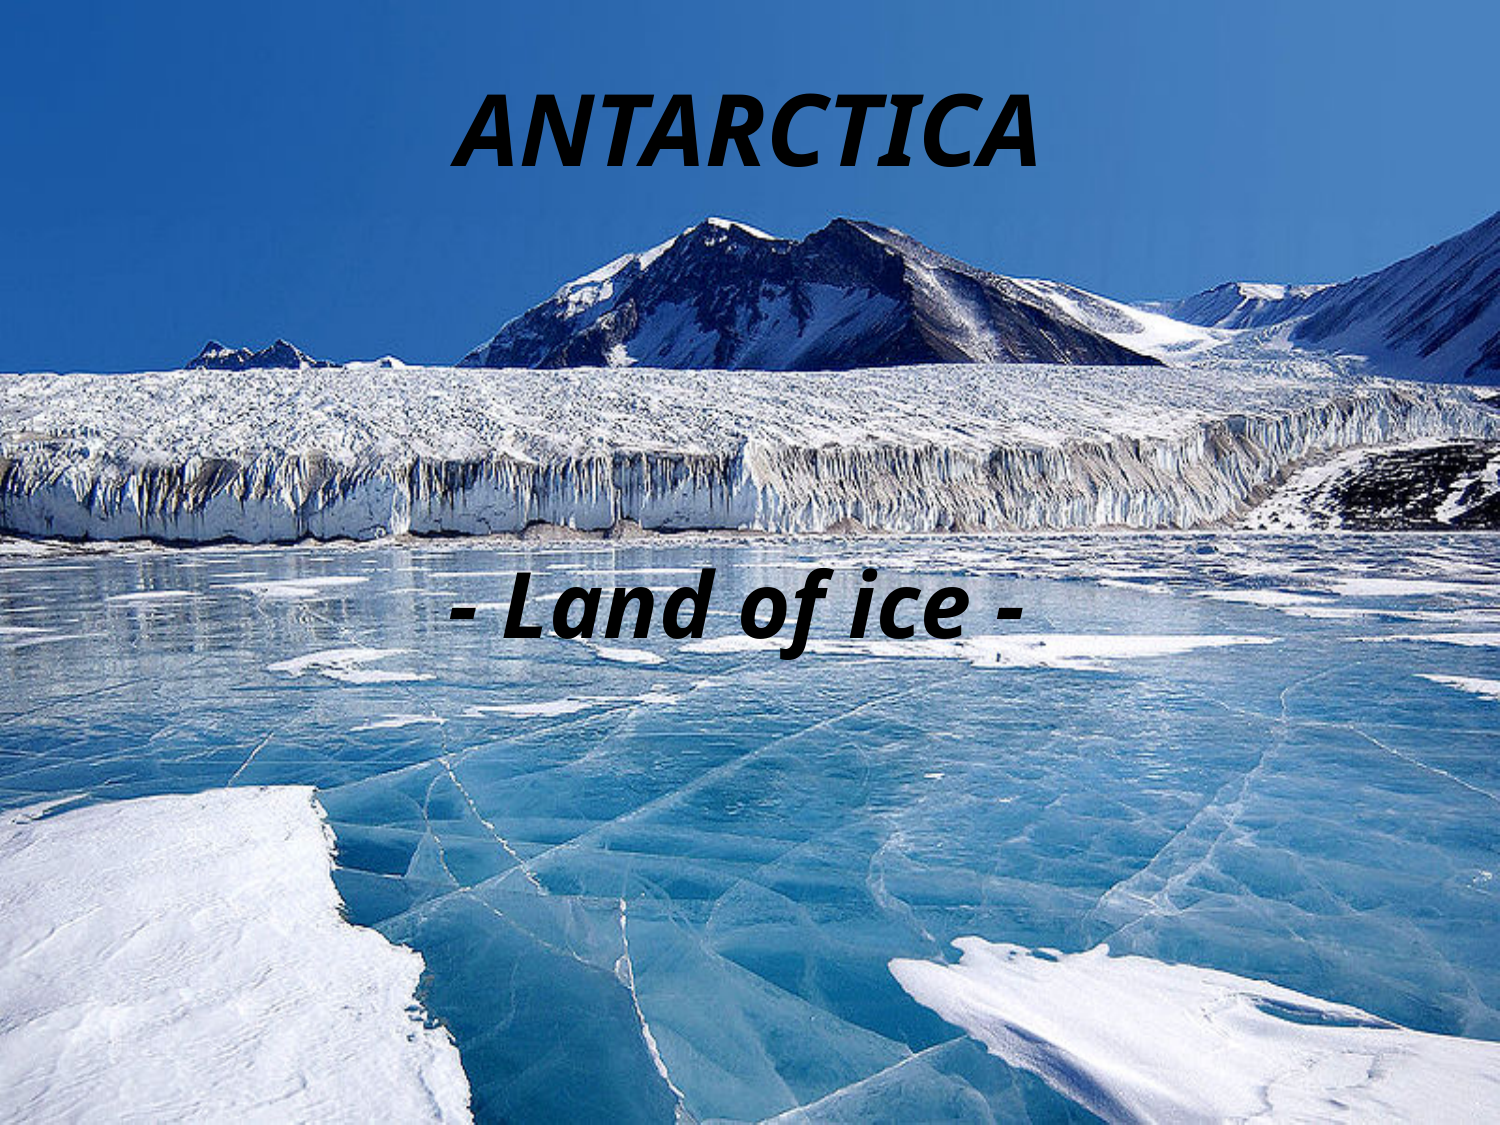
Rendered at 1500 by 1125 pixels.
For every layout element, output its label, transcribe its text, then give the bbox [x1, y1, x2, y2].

picture [0, 0, 1500, 1125]
title ANTARCTICA - Land of ice - [112, 42, 1388, 681]
